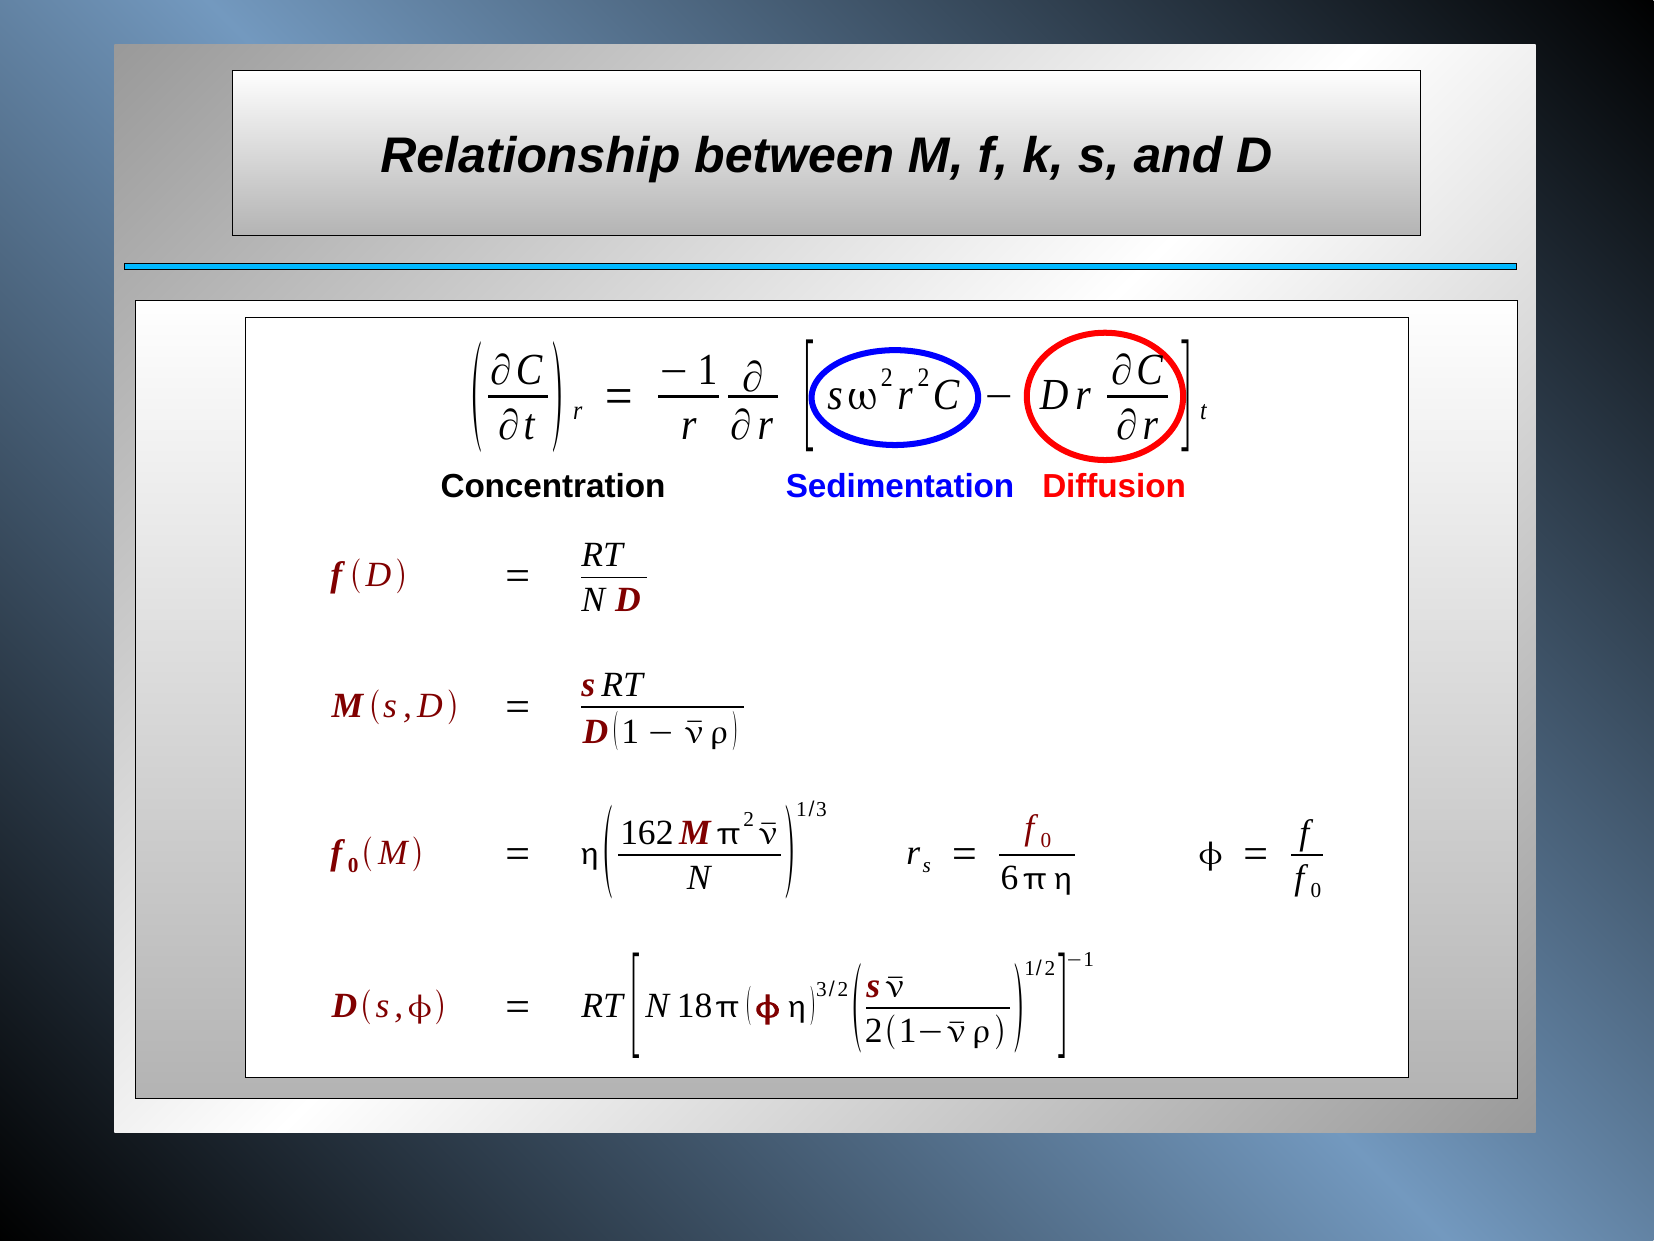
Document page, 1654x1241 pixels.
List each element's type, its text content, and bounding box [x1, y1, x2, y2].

text_box [124, 263, 1517, 270]
text_box [232, 70, 1421, 236]
text_box Relationship between M, f, k, s, and D [246, 127, 1407, 195]
text_box [135, 300, 1518, 1099]
chart [322, 531, 1331, 1061]
text_box Concentration Sedimentation Diffusion [440, 467, 1187, 505]
chart [463, 338, 1214, 455]
